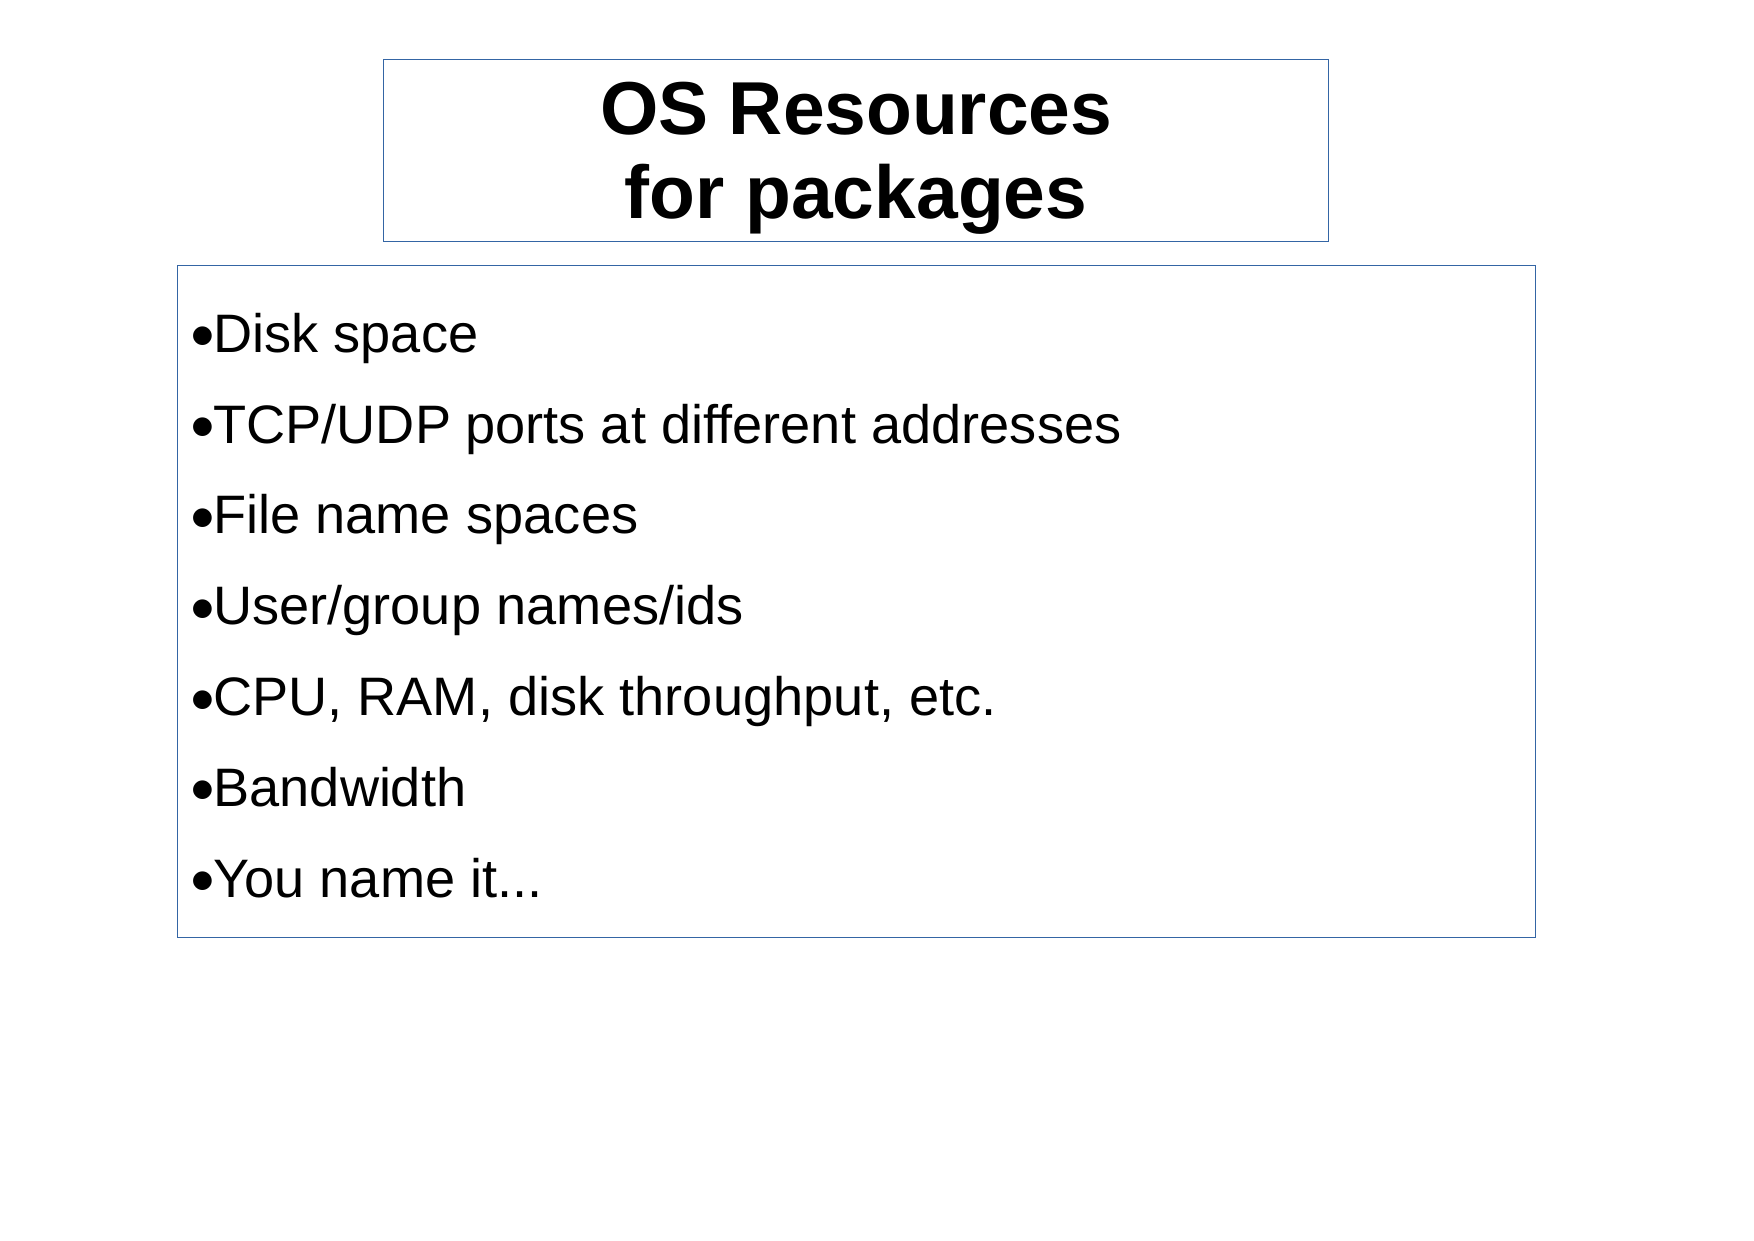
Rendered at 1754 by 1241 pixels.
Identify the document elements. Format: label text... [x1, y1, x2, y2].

text_box Disk space TCP/UDP ports at different addresses File name spaces User/group names/ids CPU, RAM, disk throughput, etc. Bandwidth You name it... [177, 265, 1536, 938]
text_box OS Resources for packages [383, 59, 1329, 232]
